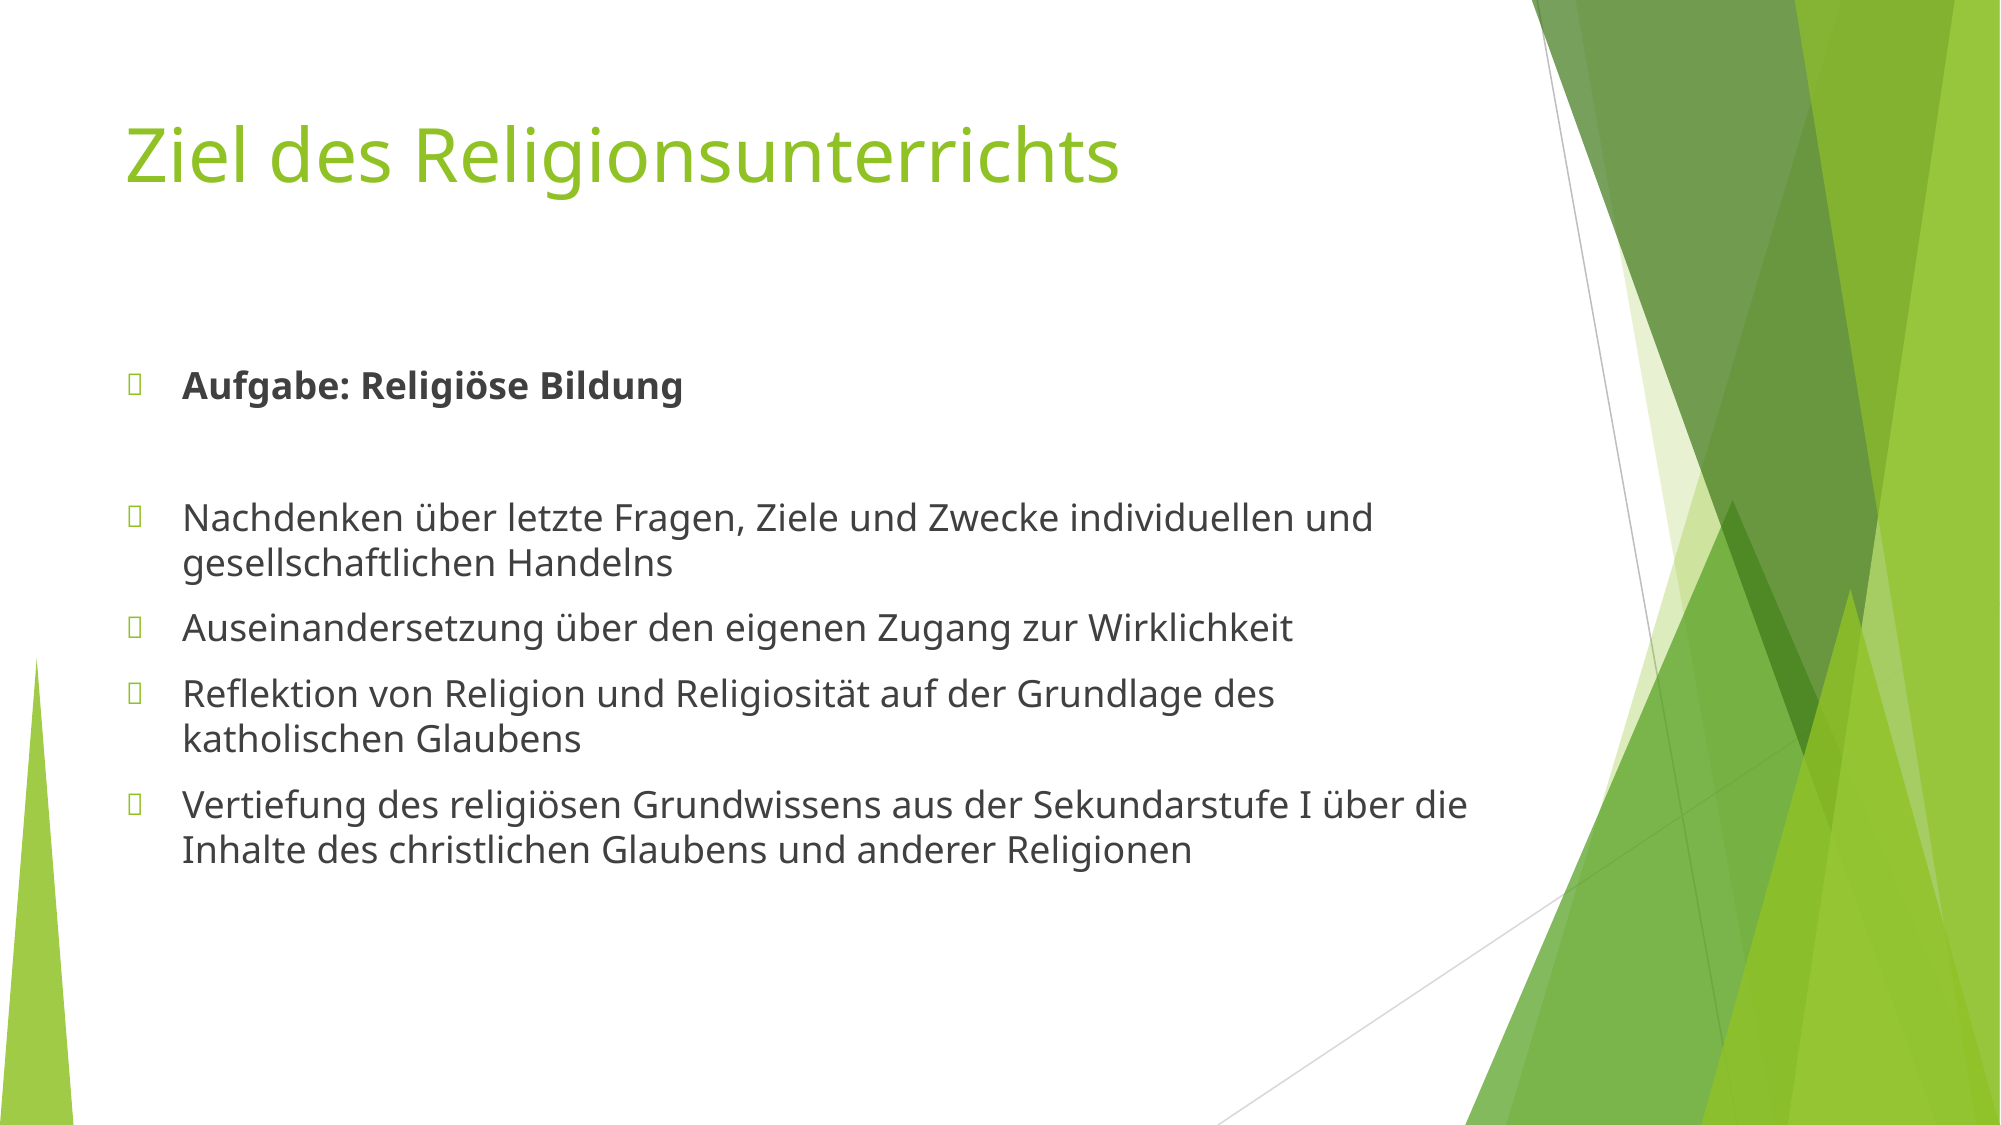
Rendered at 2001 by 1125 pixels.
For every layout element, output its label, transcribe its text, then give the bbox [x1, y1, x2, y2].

title Ziel des Religionsunterrichts [111, 99, 1522, 317]
list Aufgabe: Religiöse Bildung Nachdenken über letzte Fragen, Ziele und Zwecke individuellen und gesellschaftlichen Handelns Auseinandersetzung über den eigenen Zugang zur Wirklichkeit Reflektion von Religion und Religiosität auf der Grundlage des katholischen Glaubens Vertiefung des religiösen Grundwissens aus der Sekundarstufe I über die Inhalte des christlichen Glaubens und anderer Religionen [111, 354, 1522, 992]
